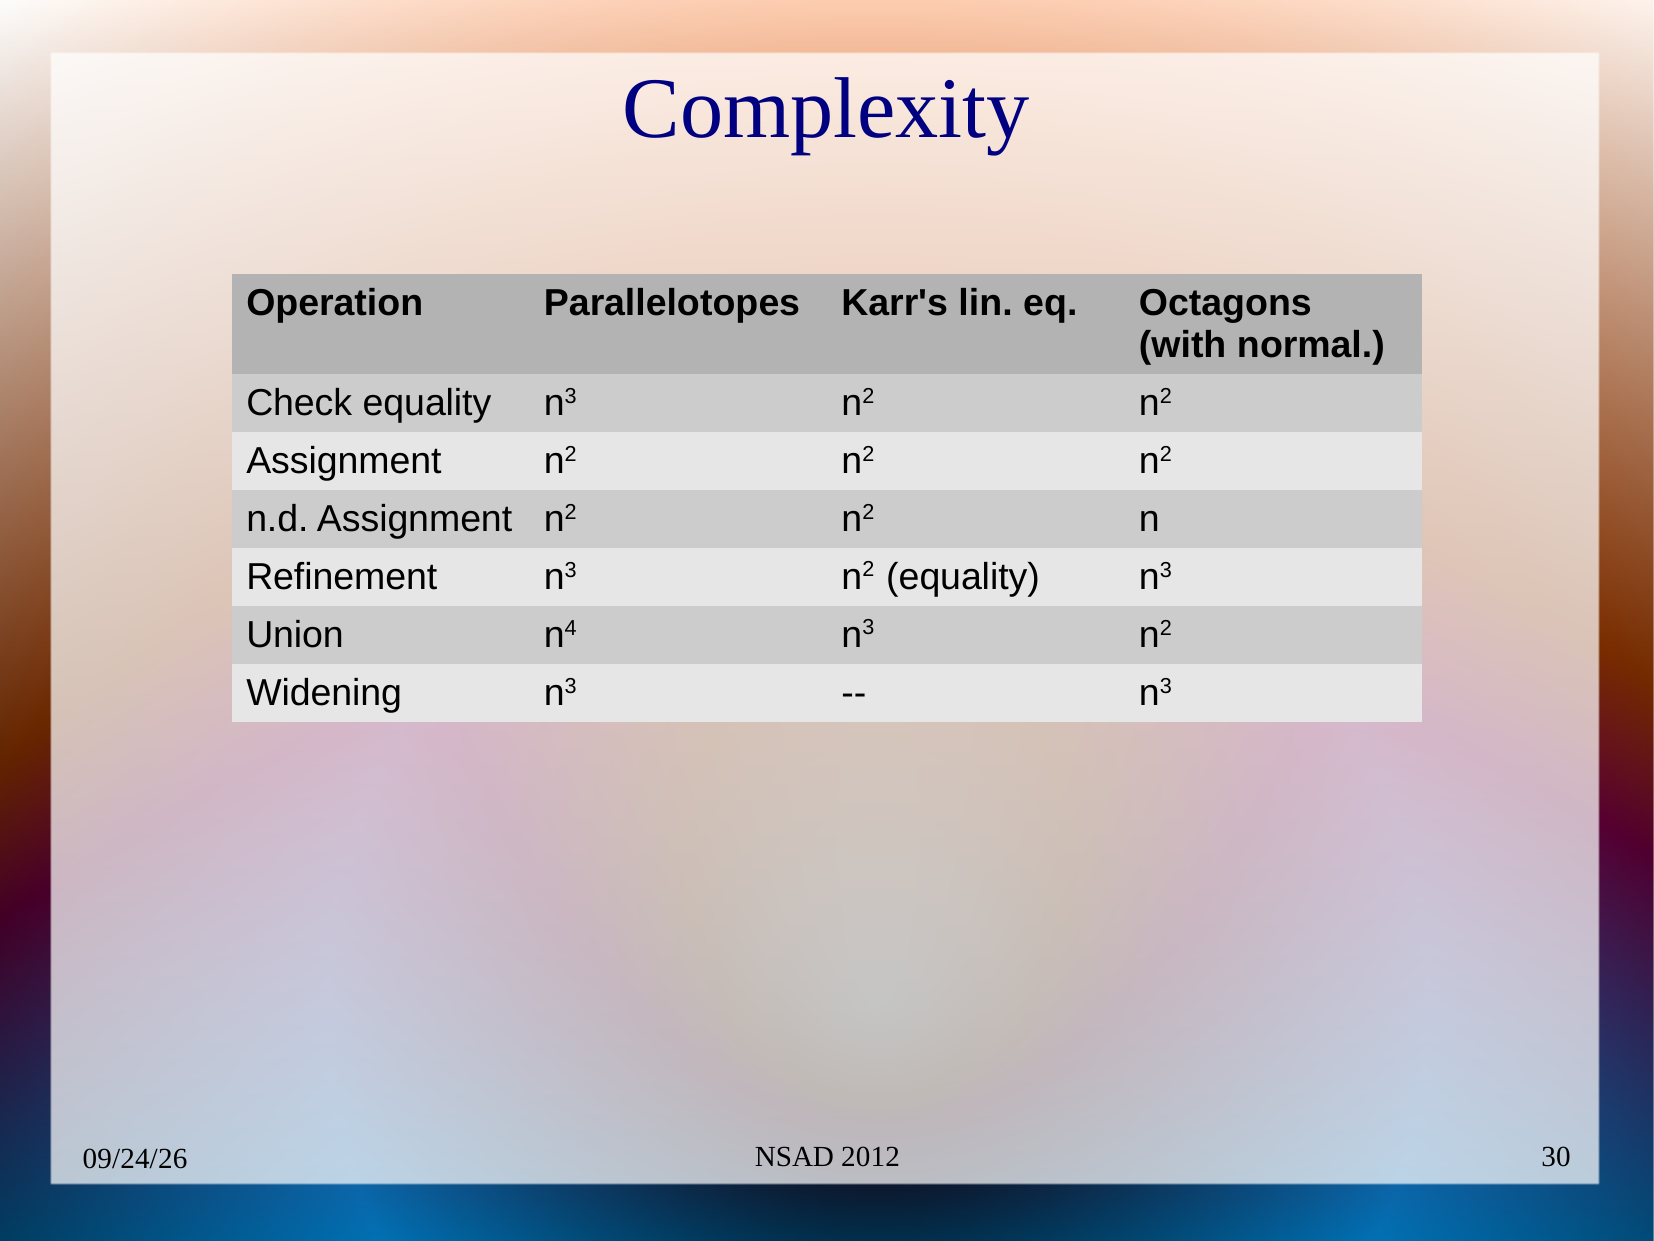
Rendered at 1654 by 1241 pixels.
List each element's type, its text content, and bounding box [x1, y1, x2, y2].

table_cell n3 [529, 664, 827, 722]
table_cell n2 [827, 432, 1124, 490]
table_cell n2 [1124, 432, 1422, 490]
table_cell n3 [1124, 664, 1422, 722]
table_cell Union [232, 606, 529, 664]
table_cell n2 (equality) [827, 548, 1124, 606]
table_cell n.d. Assignment [232, 490, 529, 548]
table_cell Check equality [232, 374, 529, 432]
table_header Operation [232, 274, 529, 374]
table_cell n4 [529, 606, 827, 664]
table_cell -- [827, 664, 1124, 722]
table_cell n2 [1124, 606, 1422, 664]
table_cell n2 [827, 374, 1124, 432]
picture [0, 0, 1654, 1241]
table_cell n2 [827, 490, 1124, 548]
table_header Karr's lin. eq. [827, 274, 1124, 374]
table_cell n2 [529, 432, 827, 490]
table_cell Widening [232, 664, 529, 722]
table_header Parallelotopes [529, 274, 827, 374]
table_cell n3 [827, 606, 1124, 664]
table_cell n [1124, 490, 1422, 548]
table_cell n3 [529, 374, 827, 432]
table_cell n3 [529, 548, 827, 606]
table_header Octagons (with normal.) [1124, 274, 1422, 374]
table_cell n3 [1124, 548, 1422, 606]
table_cell Assignment [232, 432, 529, 490]
title Complexity [82, 60, 1571, 156]
table_cell n2 [1124, 374, 1422, 432]
table_cell n2 [529, 490, 827, 548]
table_cell Refinement [232, 548, 529, 606]
